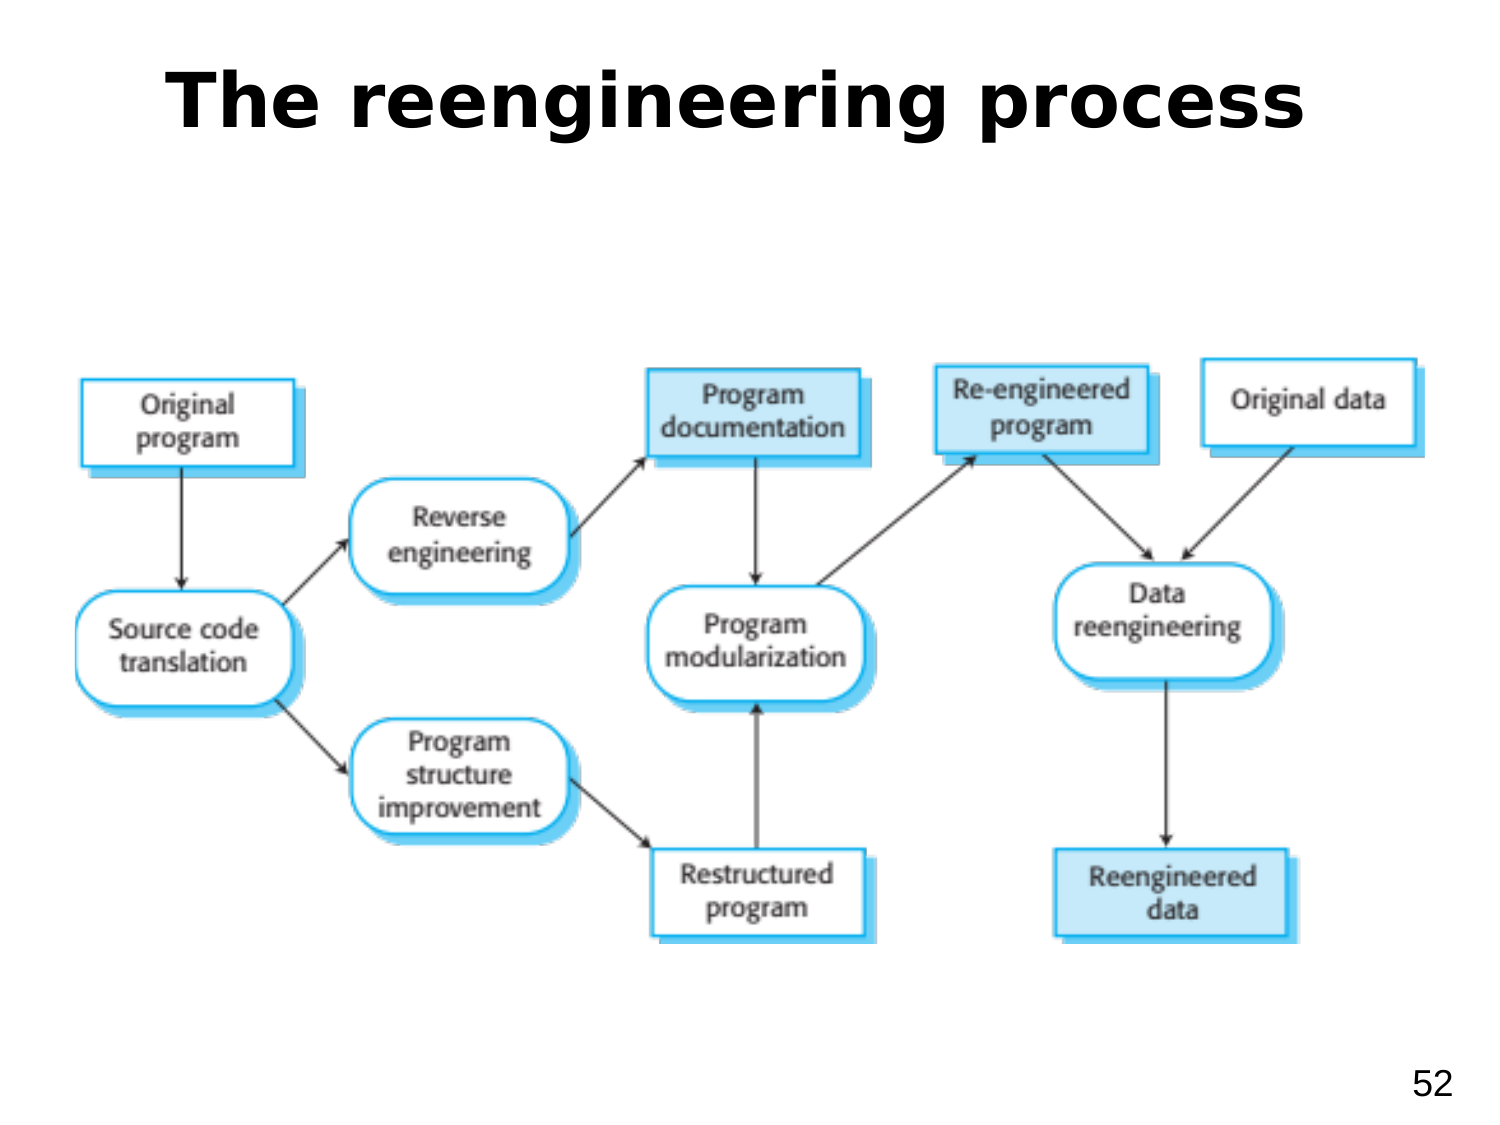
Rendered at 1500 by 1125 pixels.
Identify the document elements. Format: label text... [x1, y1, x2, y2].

picture [74, 356, 1425, 944]
title The reengineering process [75, 44, 1425, 177]
